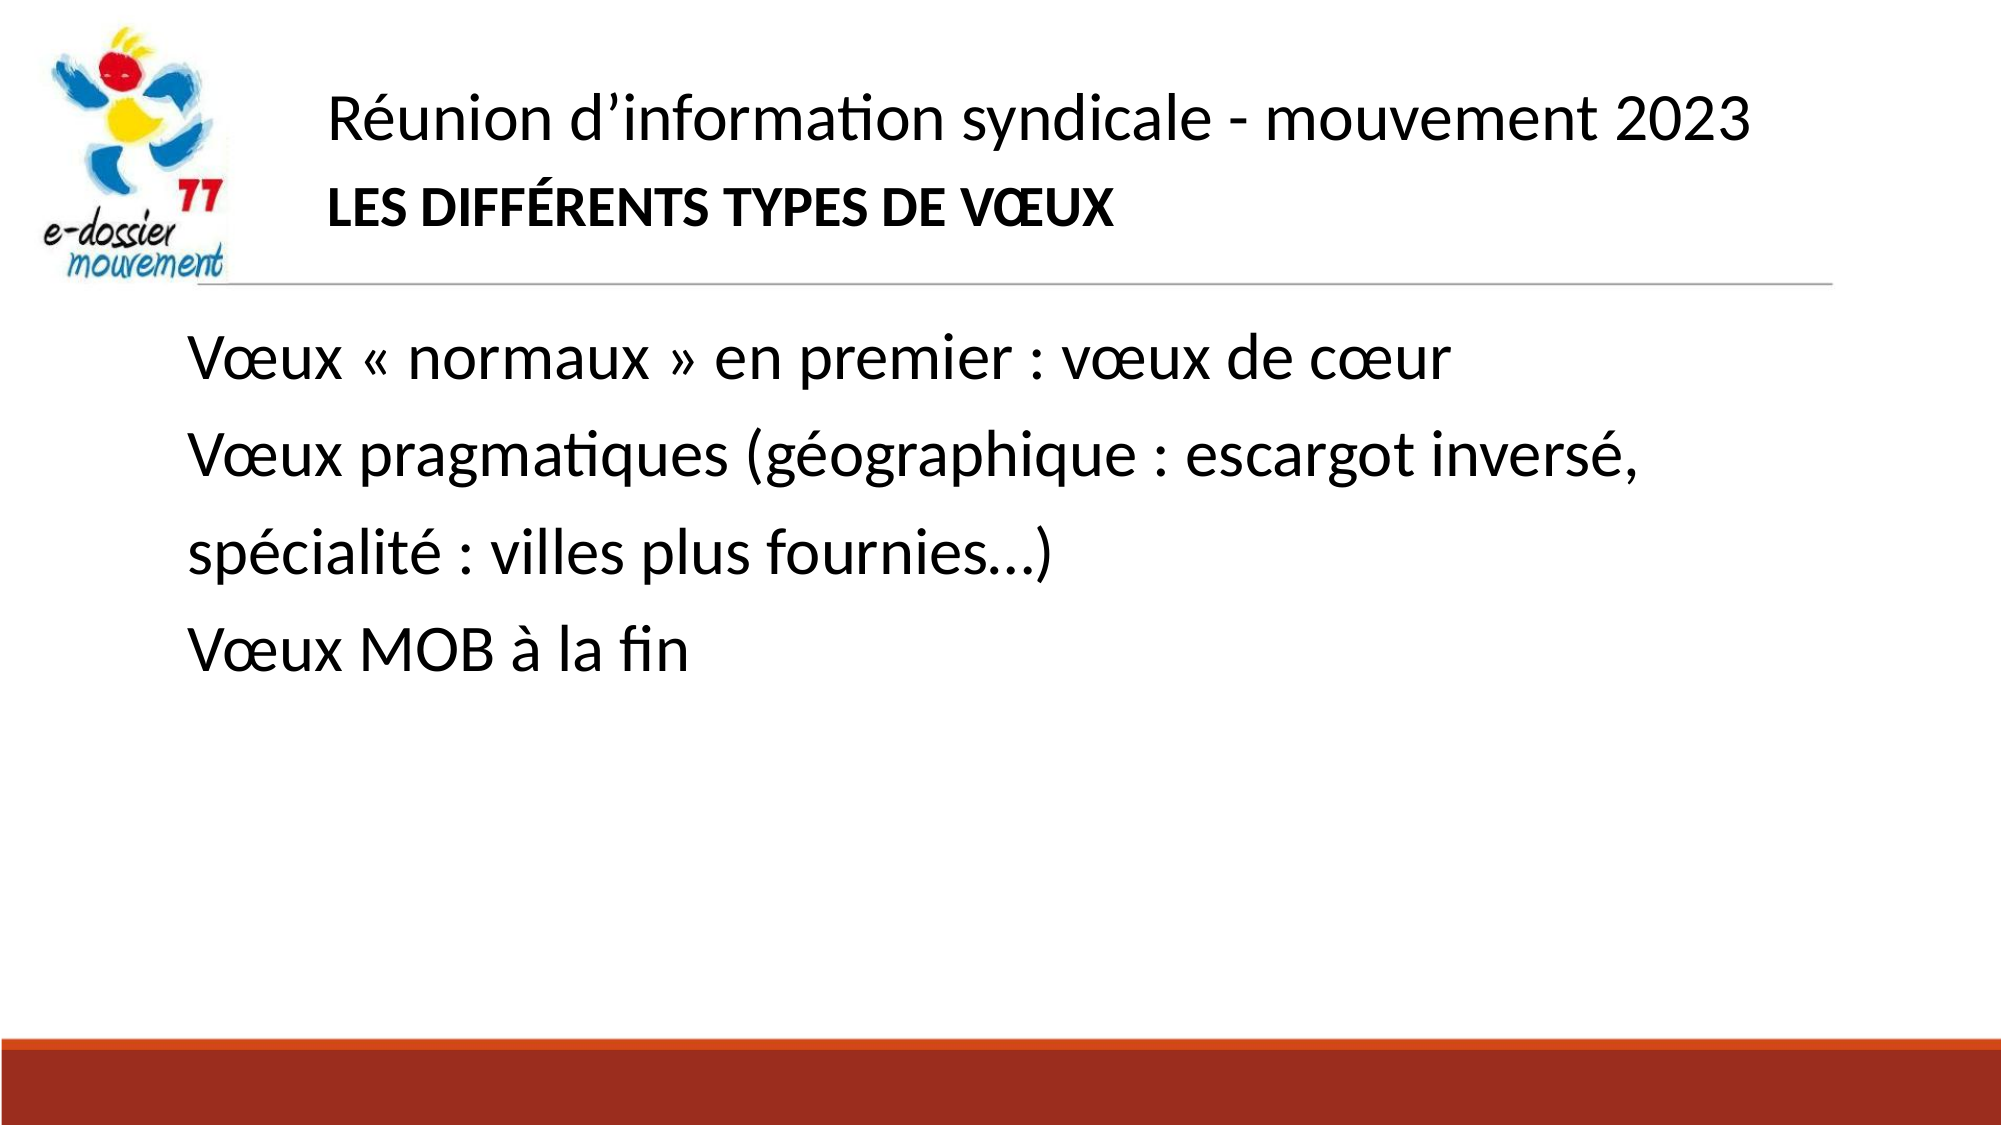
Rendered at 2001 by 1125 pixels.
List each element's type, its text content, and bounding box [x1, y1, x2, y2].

text_box [1, 0, 2000, 1125]
text_box Vœux « normaux » en premier : vœux de cœur Vœux pragmatiques (géographique : escargot inversé, spécialité : villes plus fournies…) Vœux MOB à la fin [187, 295, 1756, 686]
text_box Réunion d’information syndicale - mouvement 2023 LES DIFFÉRENTS TYPES DE VŒUX [327, 55, 1920, 239]
